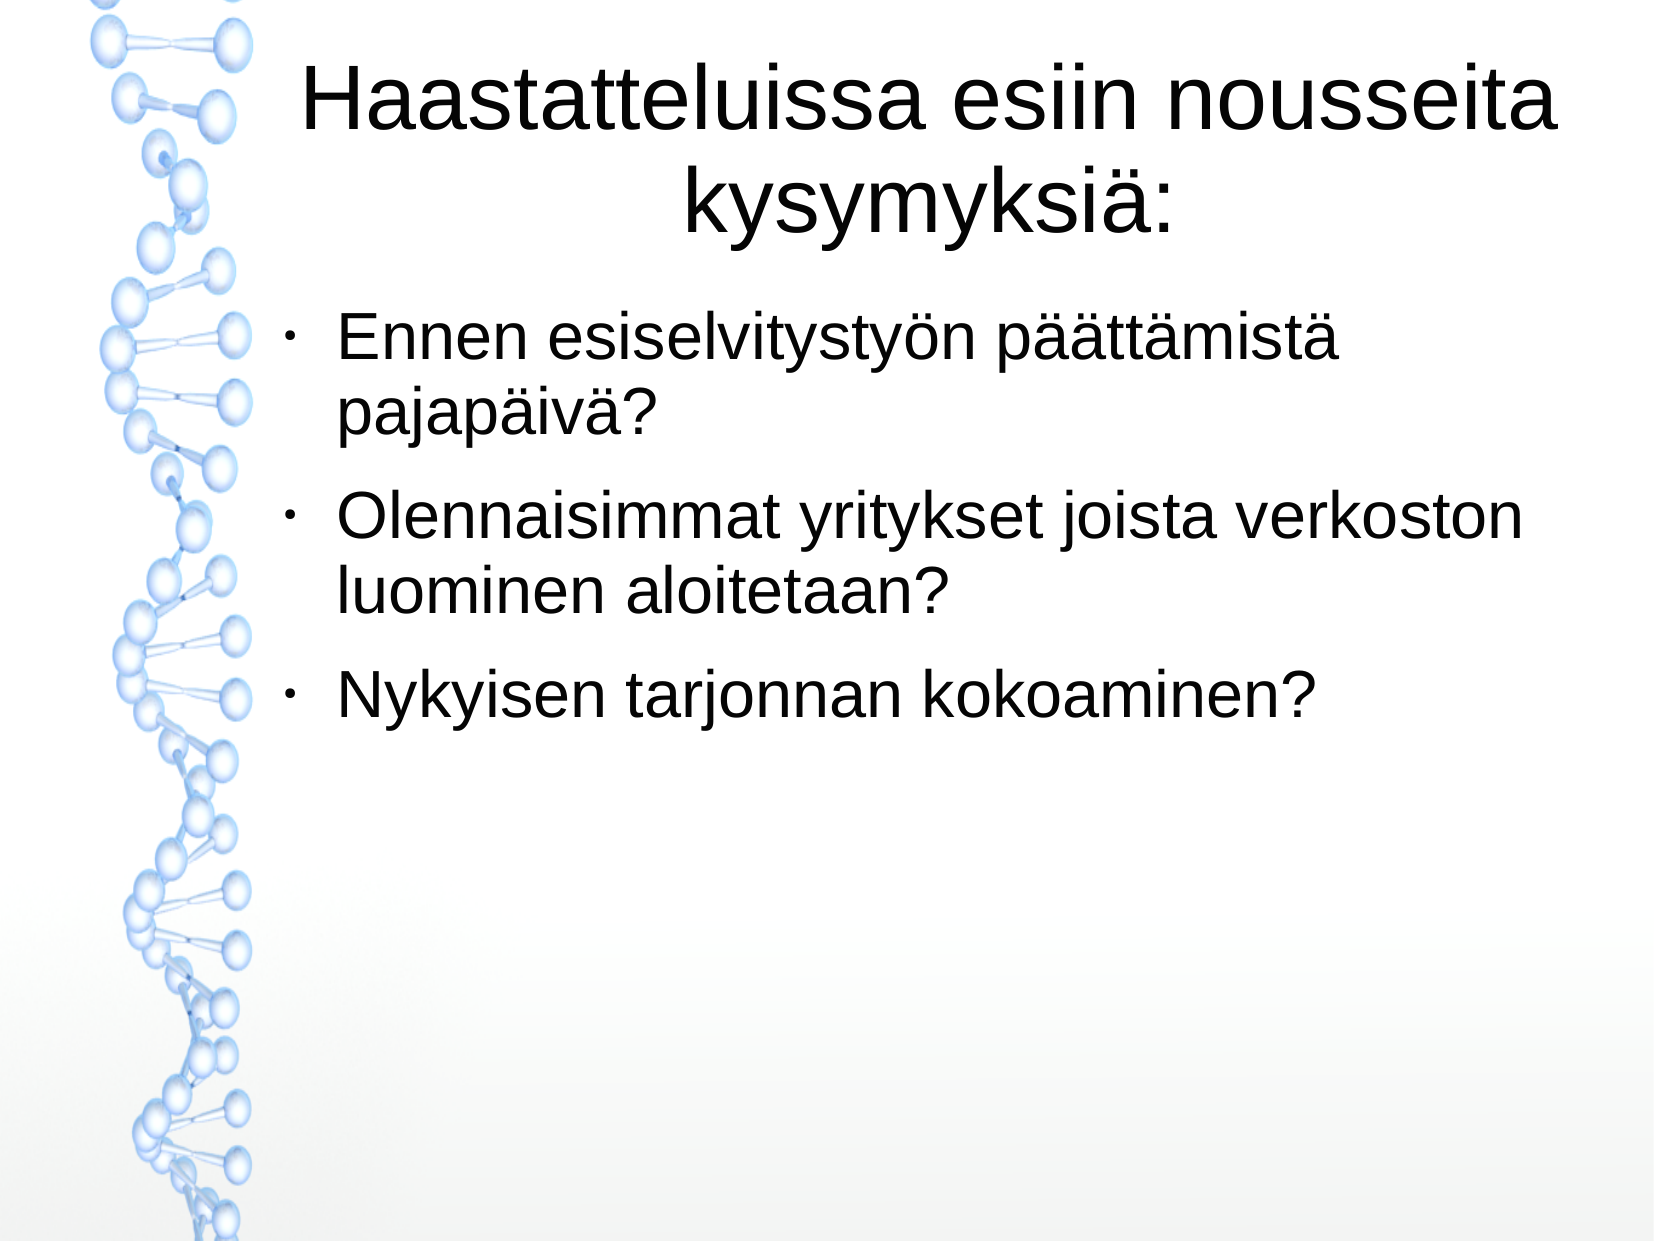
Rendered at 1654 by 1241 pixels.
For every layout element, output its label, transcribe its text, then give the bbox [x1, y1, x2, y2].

title Haastatteluissa esiin nousseita kysymyksiä: [265, 47, 1595, 253]
picture [0, 0, 1654, 1241]
list Ennen esiselvitystyön päättämistä pajapäivä? Olennaisimmat yritykset joista verkoston luominen aloitetaan? Nykyisen tarjonnan kokoaminen? [265, 299, 1595, 1019]
